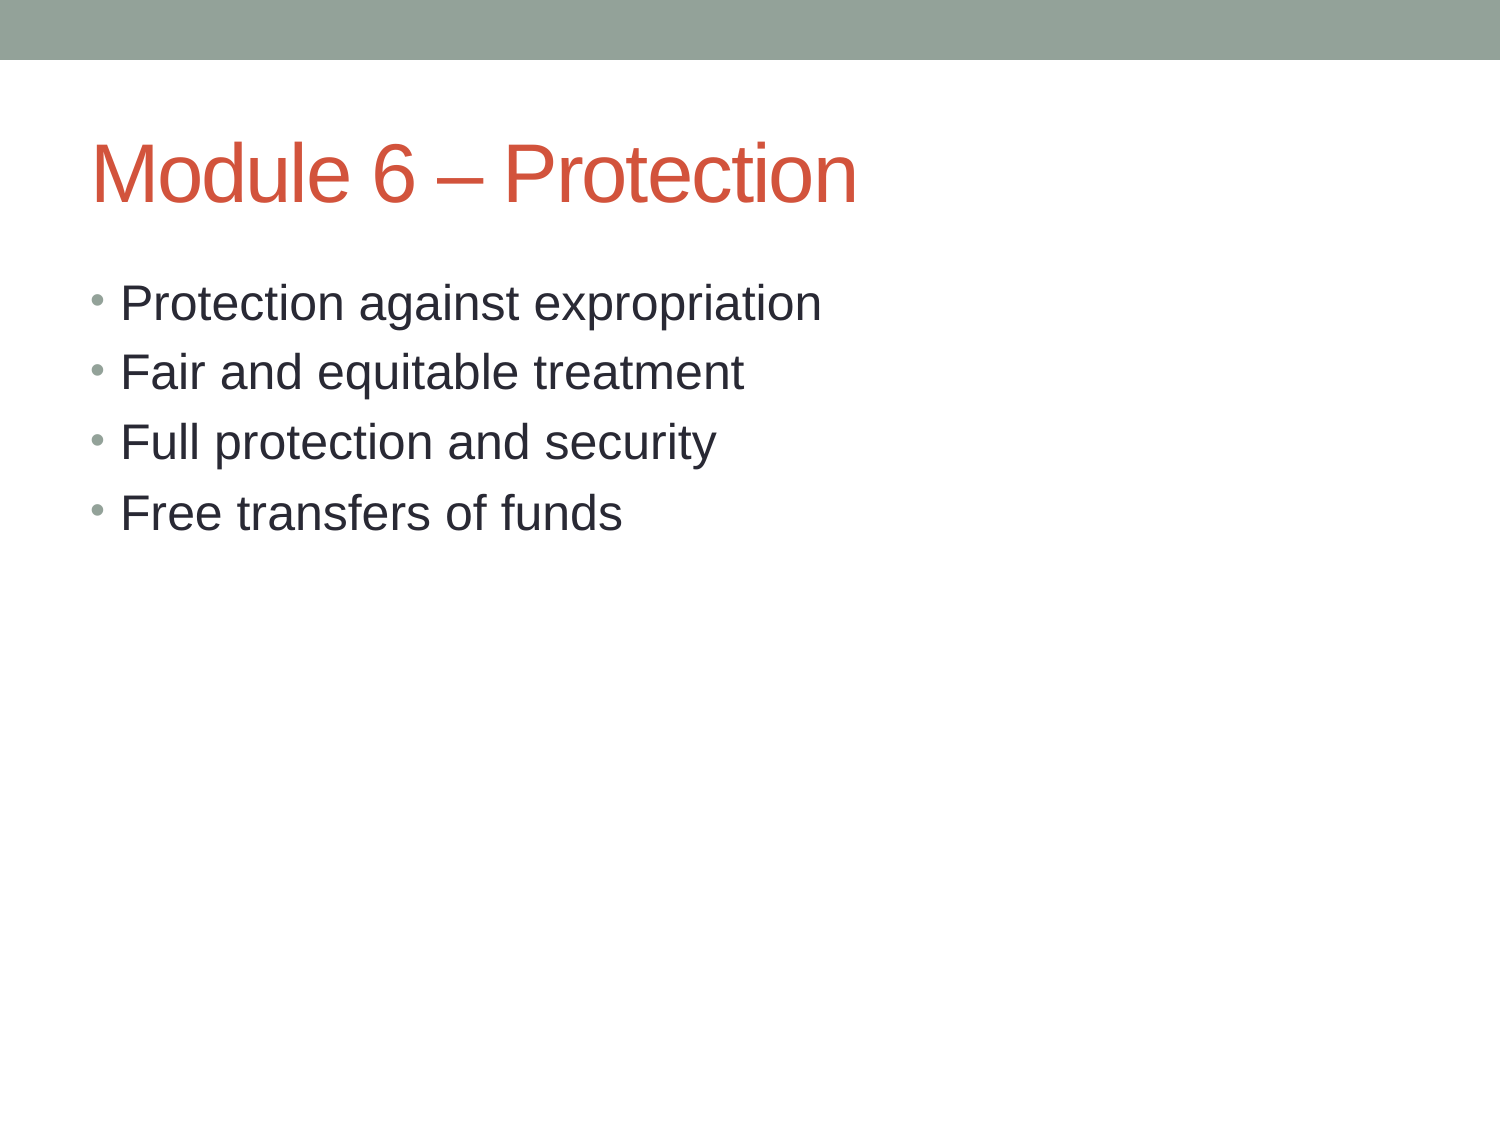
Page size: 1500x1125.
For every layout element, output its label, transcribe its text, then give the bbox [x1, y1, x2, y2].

list Protection against expropriation Fair and equitable treatment Full protection and security Free transfers of funds [75, 262, 1425, 1063]
title Module 6 – Protection [75, 87, 1425, 250]
